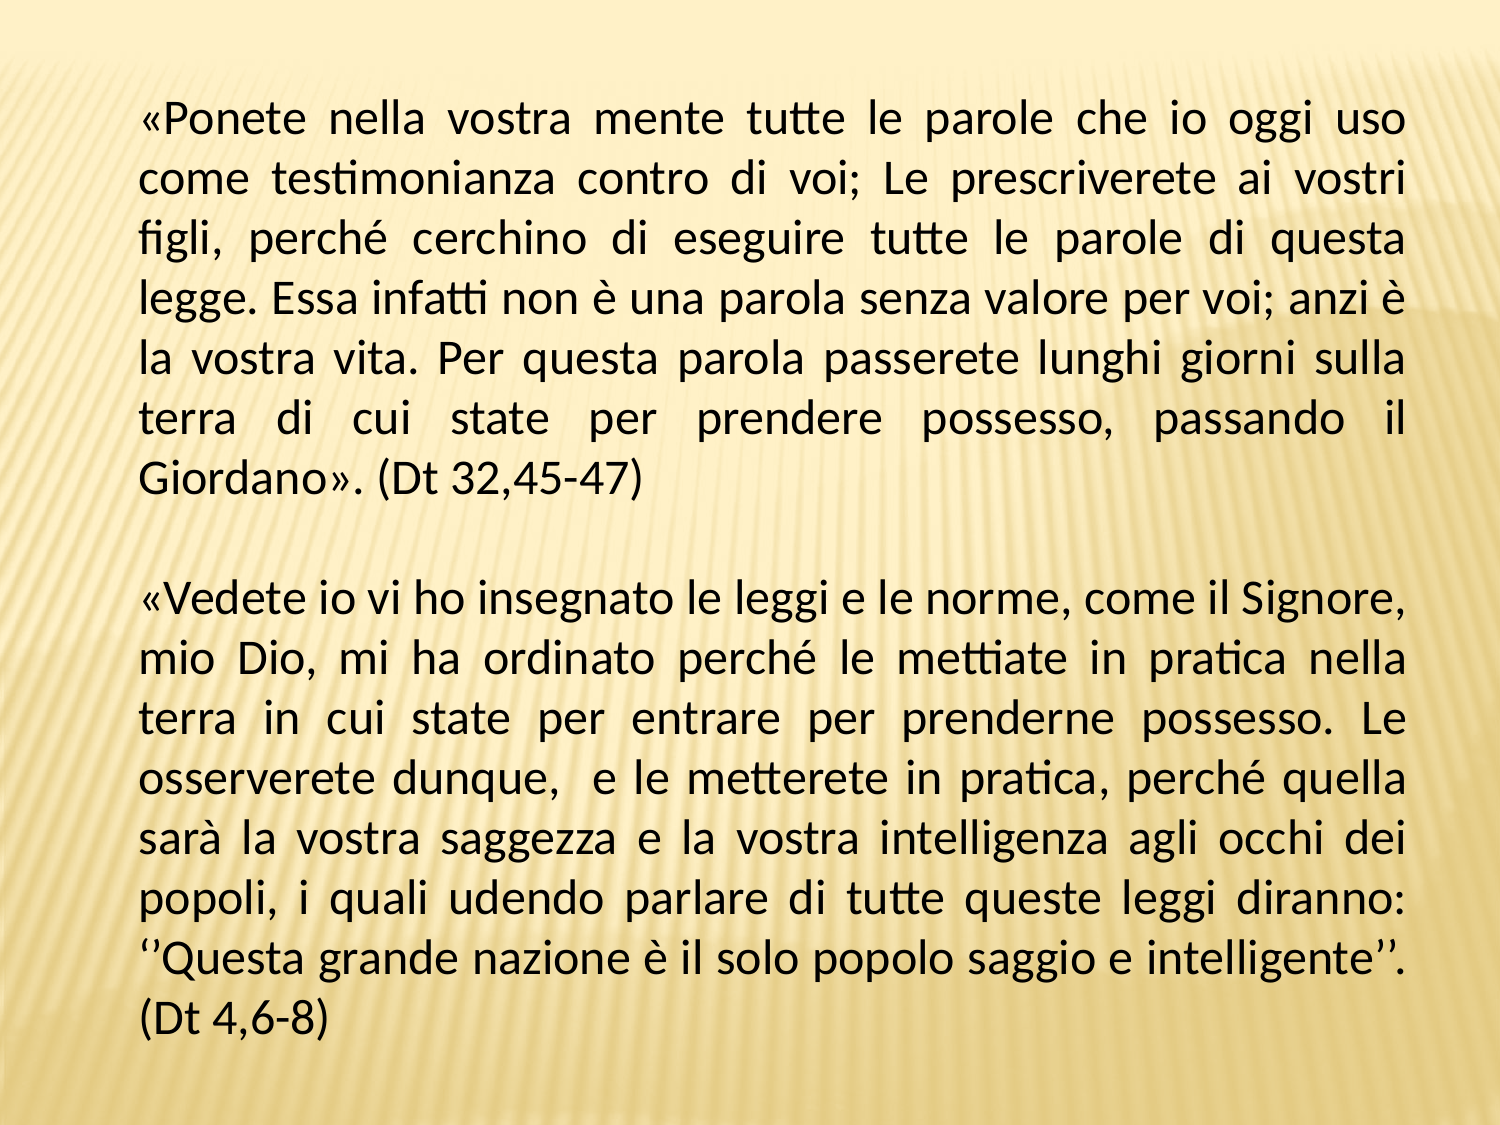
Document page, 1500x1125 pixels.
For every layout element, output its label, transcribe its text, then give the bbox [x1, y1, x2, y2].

text_box «Ponete nella vostra mente tutte le parole che io oggi uso come testimonianza contro di voi; Le prescriverete ai vostri figli, perché cerchino di eseguire tutte le parole di questa legge. Essa infatti non è una parola senza valore per voi; anzi è la vostra vita. Per questa parola passerete lunghi giorni sulla terra di cui state per prendere possesso, passando il Giordano». (Dt 32,45-47) «Vedete io vi ho insegnato le leggi e le norme, come il Signore, mio Dio, mi ha ordinato perché le mettiate in pratica nella terra in cui state per entrare per prenderne possesso. Le osserverete dunque, e le metterete in pratica, perché quella sarà la vostra saggezza e la vostra intelligenza agli occhi dei popoli, i quali udendo parlare di tutte queste leggi diranno: ‘’Questa grande nazione è il solo popolo saggio e intelligente’’. (Dt 4,6-8) [123, 76, 1423, 1062]
